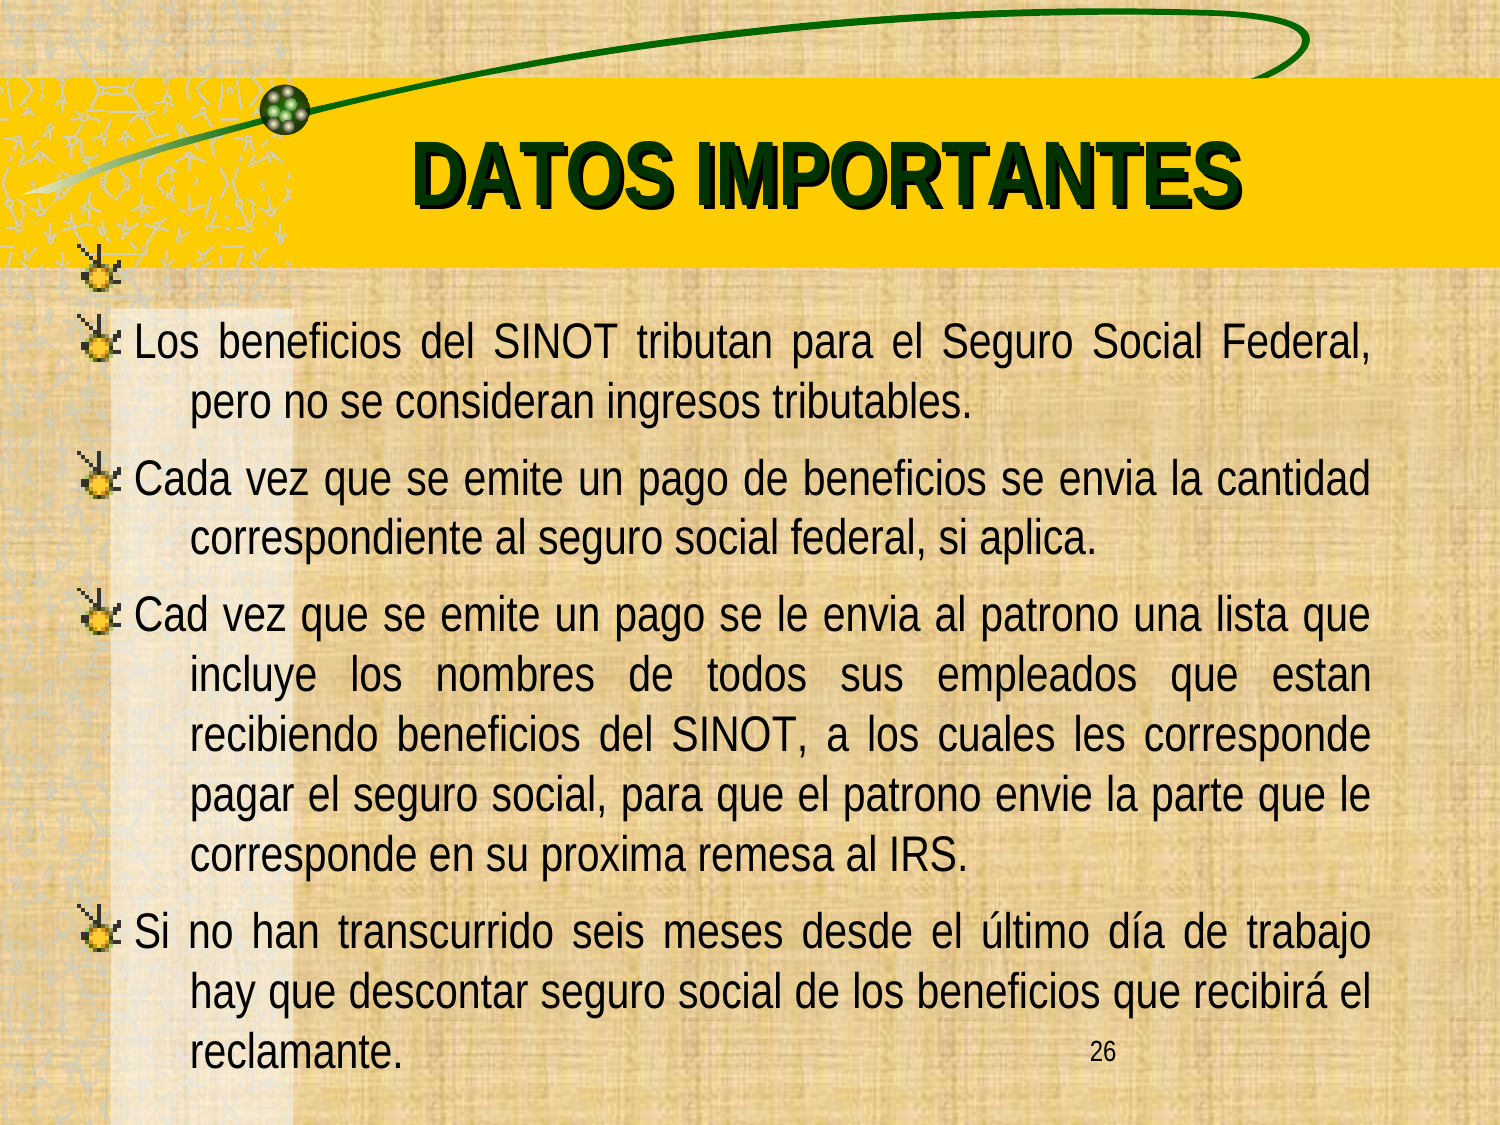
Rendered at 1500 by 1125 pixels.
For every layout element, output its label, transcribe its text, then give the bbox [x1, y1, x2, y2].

text_box [1074, 1025, 1388, 1101]
list Los beneficios del SINOT tributan para el Seguro Social Federal, pero no se consideran ingresos tributables. Cada vez que se emite un pago de beneficios se envia la cantidad correspondiente al seguro social federal, si aplica. Cad vez que se emite un pago se le envia al patrono una lista que incluye los nombres de todos sus empleados que estan recibiendo beneficios del SINOT, a los cuales les corresponde pagar el seguro social, para que el patrono envie la parte que le corresponde en su proxima remesa al IRS. Si no han transcurrido seis meses desde el último día de trabajo hay que descontar seguro social de los beneficios que recibirá el reclamante. [62, 237, 1388, 1101]
title DATOS IMPORTANTES [189, 75, 1465, 263]
